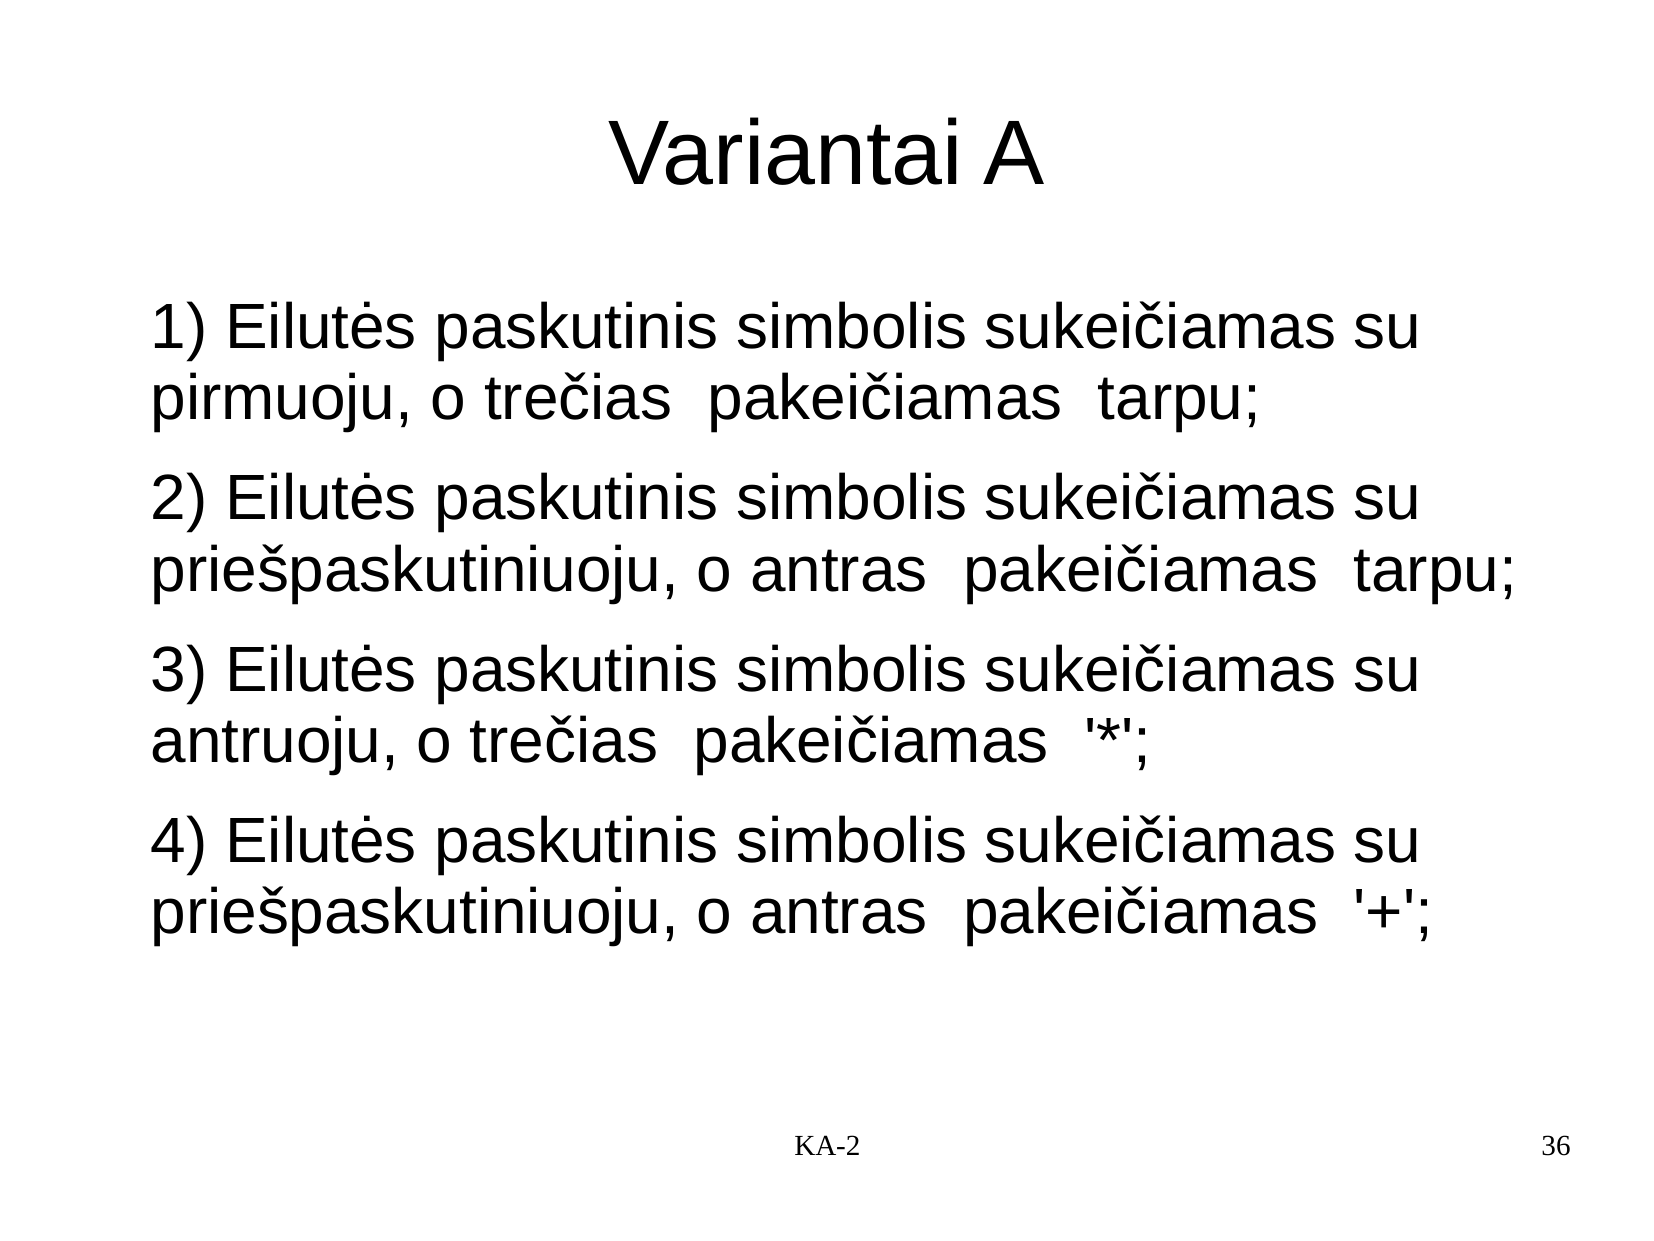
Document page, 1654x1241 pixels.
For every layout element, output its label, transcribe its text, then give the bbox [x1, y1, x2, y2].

title Variantai A [82, 49, 1571, 257]
list 1) Eilutės paskutinis simbolis sukeičiamas su pirmuoju, o trečias pakeičiamas tarpu; 2) Eilutės paskutinis simbolis sukeičiamas su priešpaskutiniuoju, o antras pakeičiamas tarpu; 3) Eilutės paskutinis simbolis sukeičiamas su antruoju, o trečias pakeičiamas '*'; 4) Eilutės paskutinis simbolis sukeičiamas su priešpaskutiniuoju, o antras pakeičiamas '+'; [82, 290, 1538, 1010]
